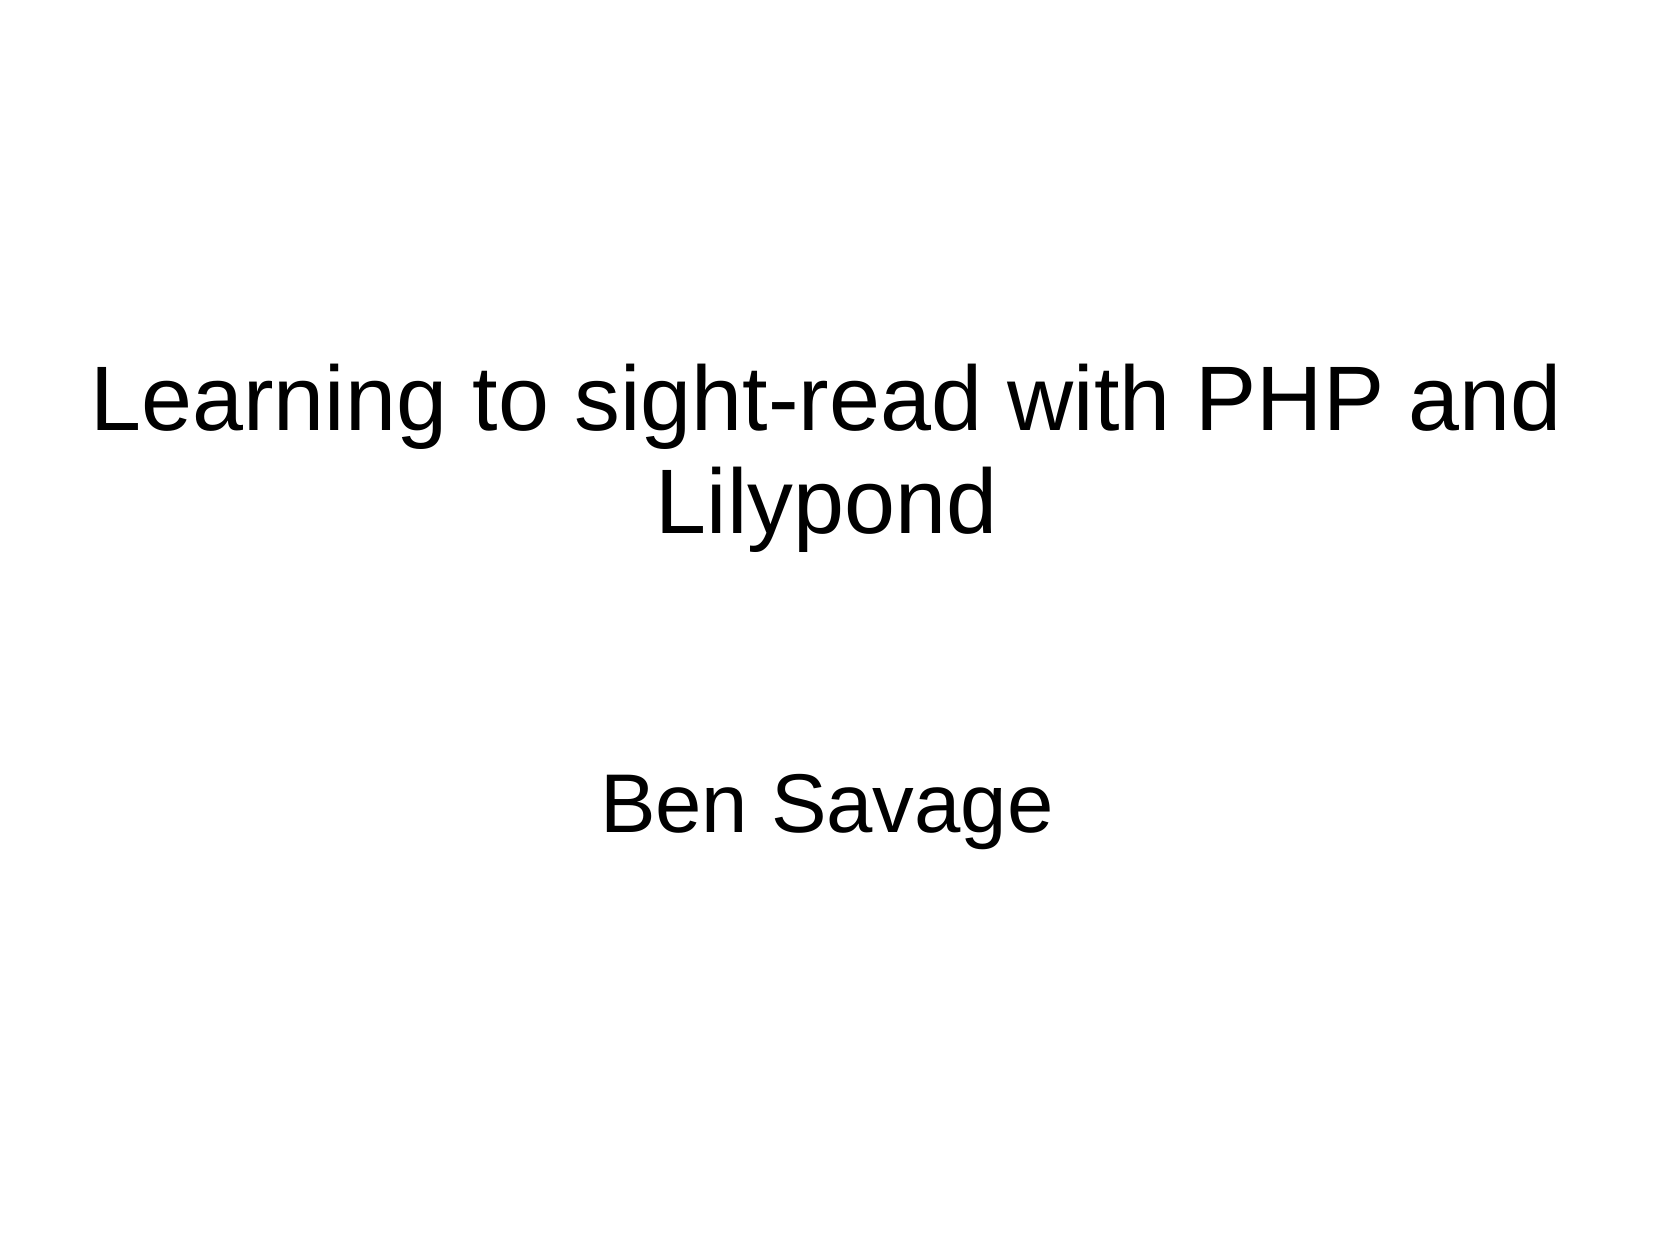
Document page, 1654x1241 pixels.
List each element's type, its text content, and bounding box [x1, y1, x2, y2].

title Learning to sight-read with PHP and Lilypond Ben Savage [82, 211, 1571, 987]
